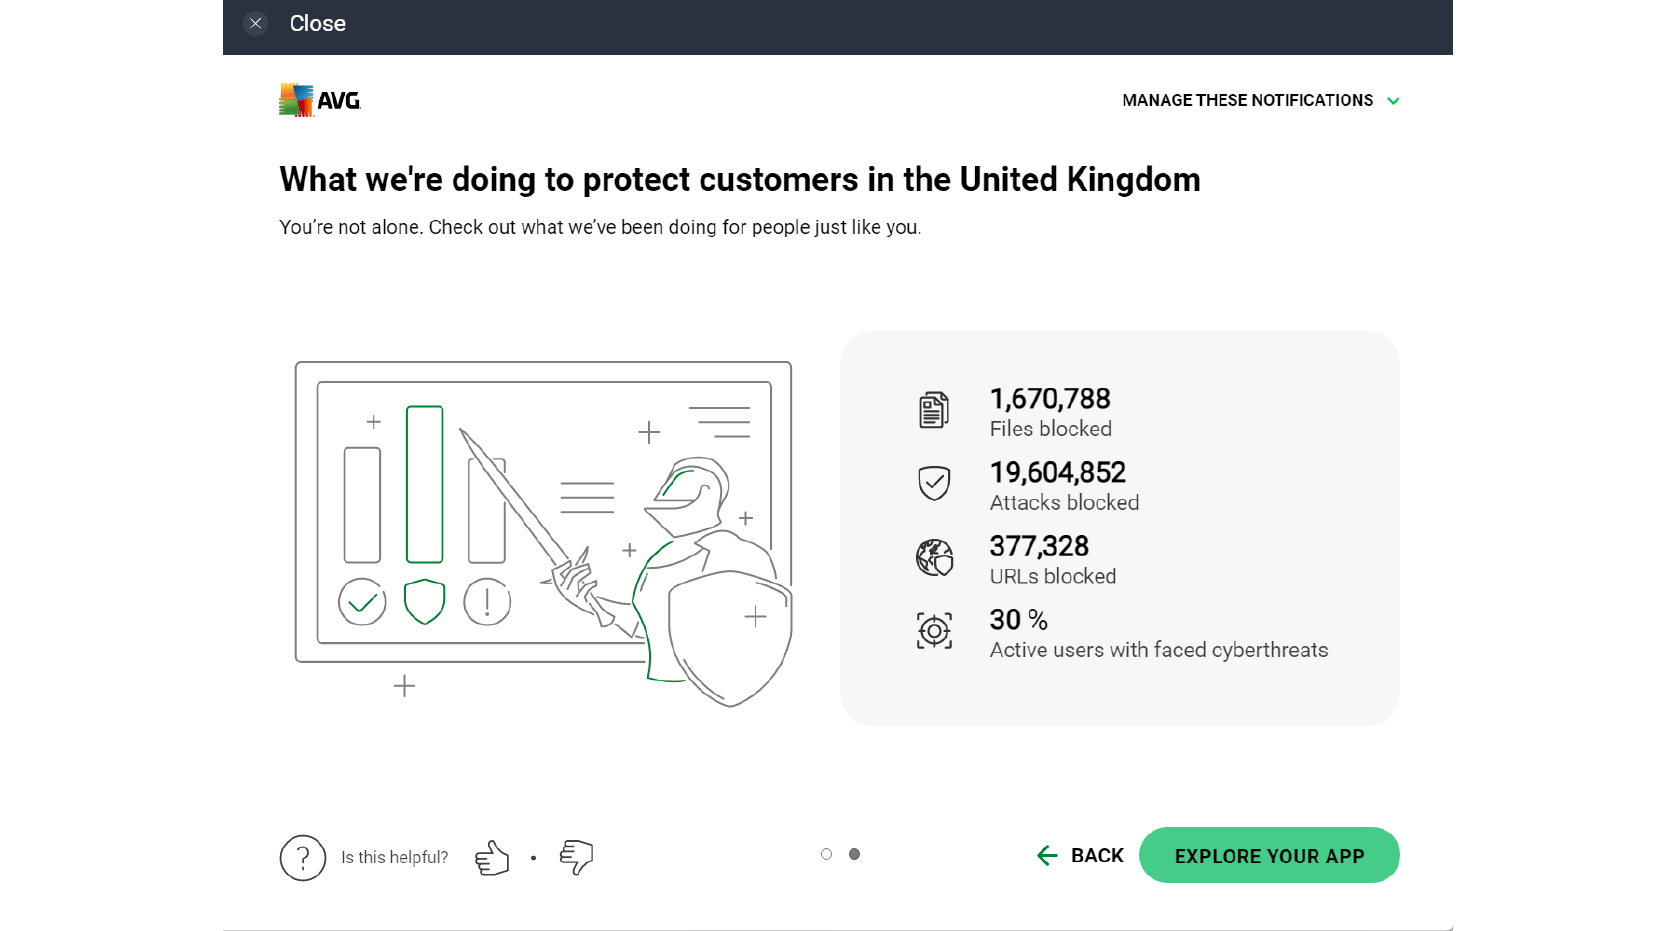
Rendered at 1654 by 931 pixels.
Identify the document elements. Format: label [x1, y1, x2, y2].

picture [223, 0, 1453, 931]
